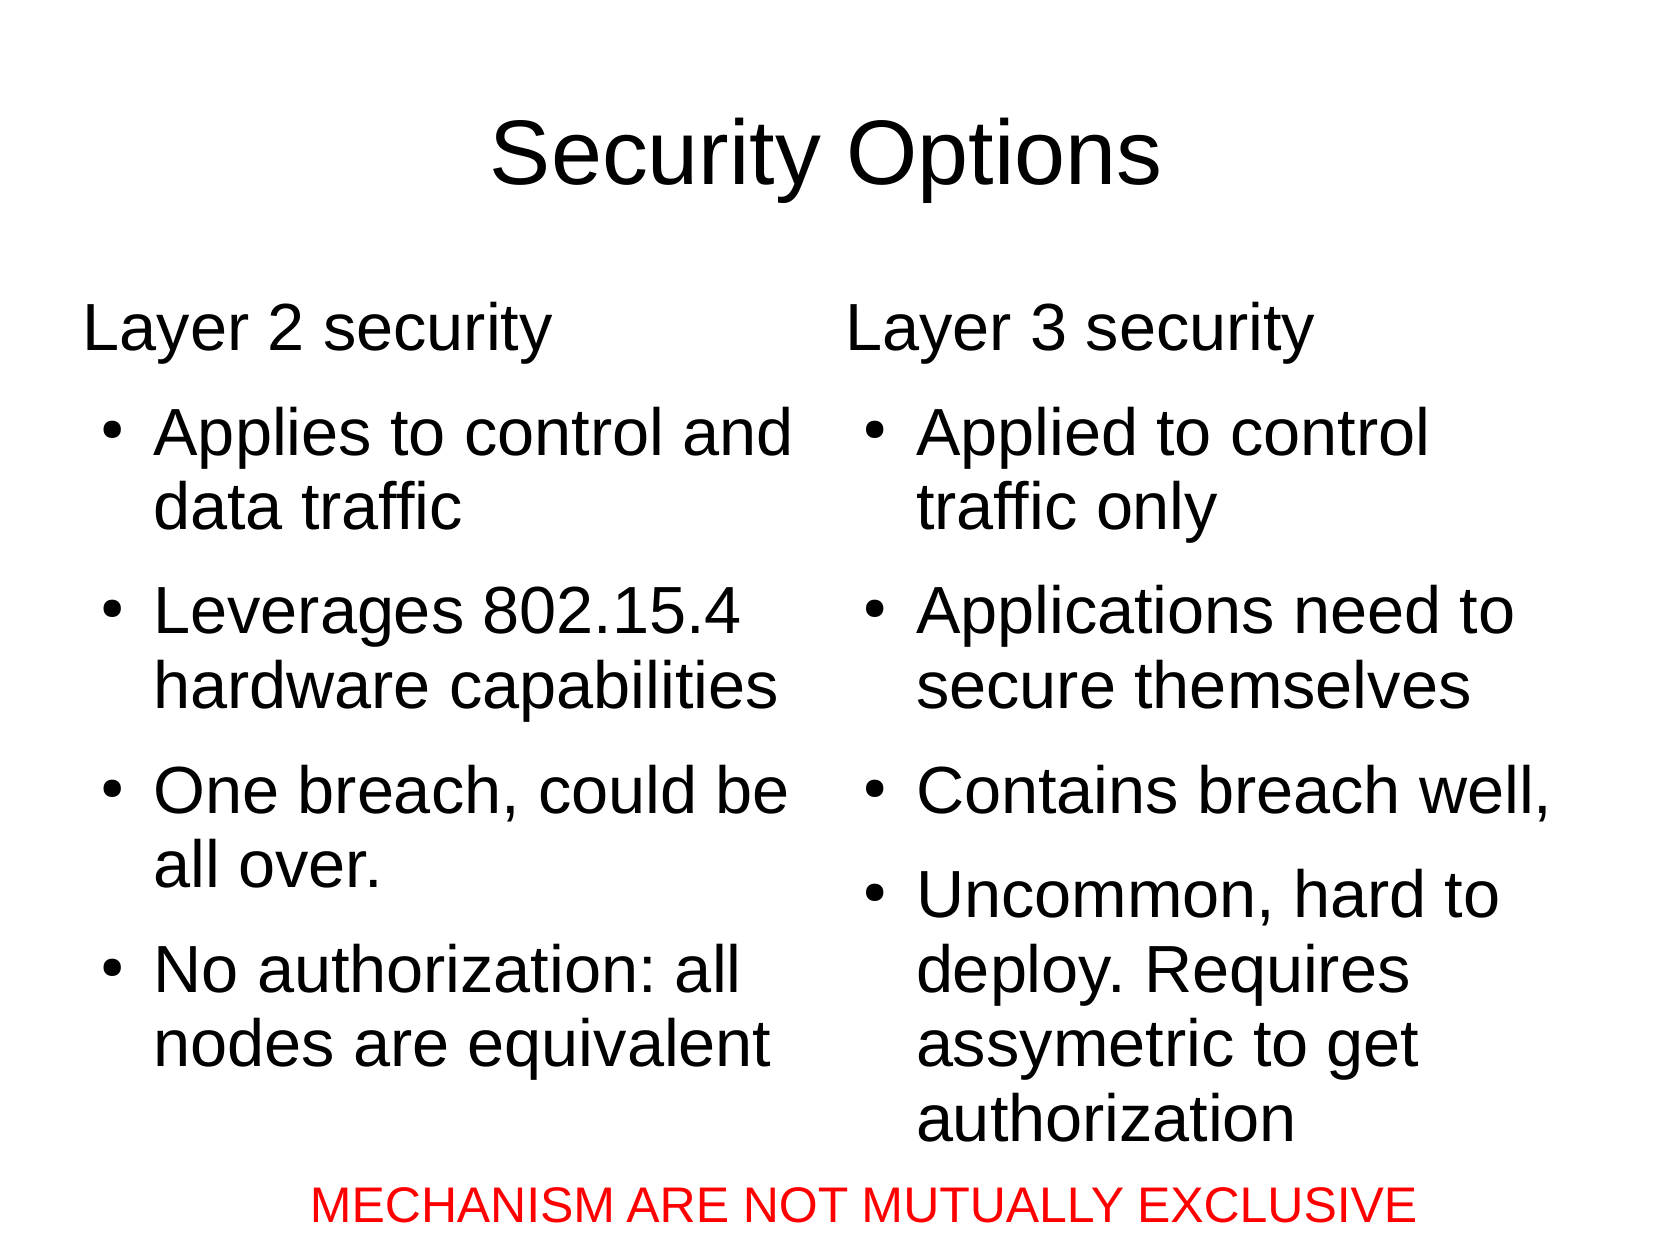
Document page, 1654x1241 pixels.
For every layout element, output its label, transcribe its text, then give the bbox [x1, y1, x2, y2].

list Layer 2 security Applies to control and data traffic Leverages 802.15.4 hardware capabilities One breach, could be all over. No authorization: all nodes are equivalent [82, 290, 809, 1082]
text_box MECHANISM ARE NOT MUTUALLY EXCLUSIVE [295, 1169, 1433, 1241]
list Layer 3 security Applied to control traffic only Applications need to secure themselves Contains breach well, Uncommon, hard to deploy. Requires assymetric to get authorization [845, 290, 1572, 1157]
title Security Options [82, 49, 1571, 257]
